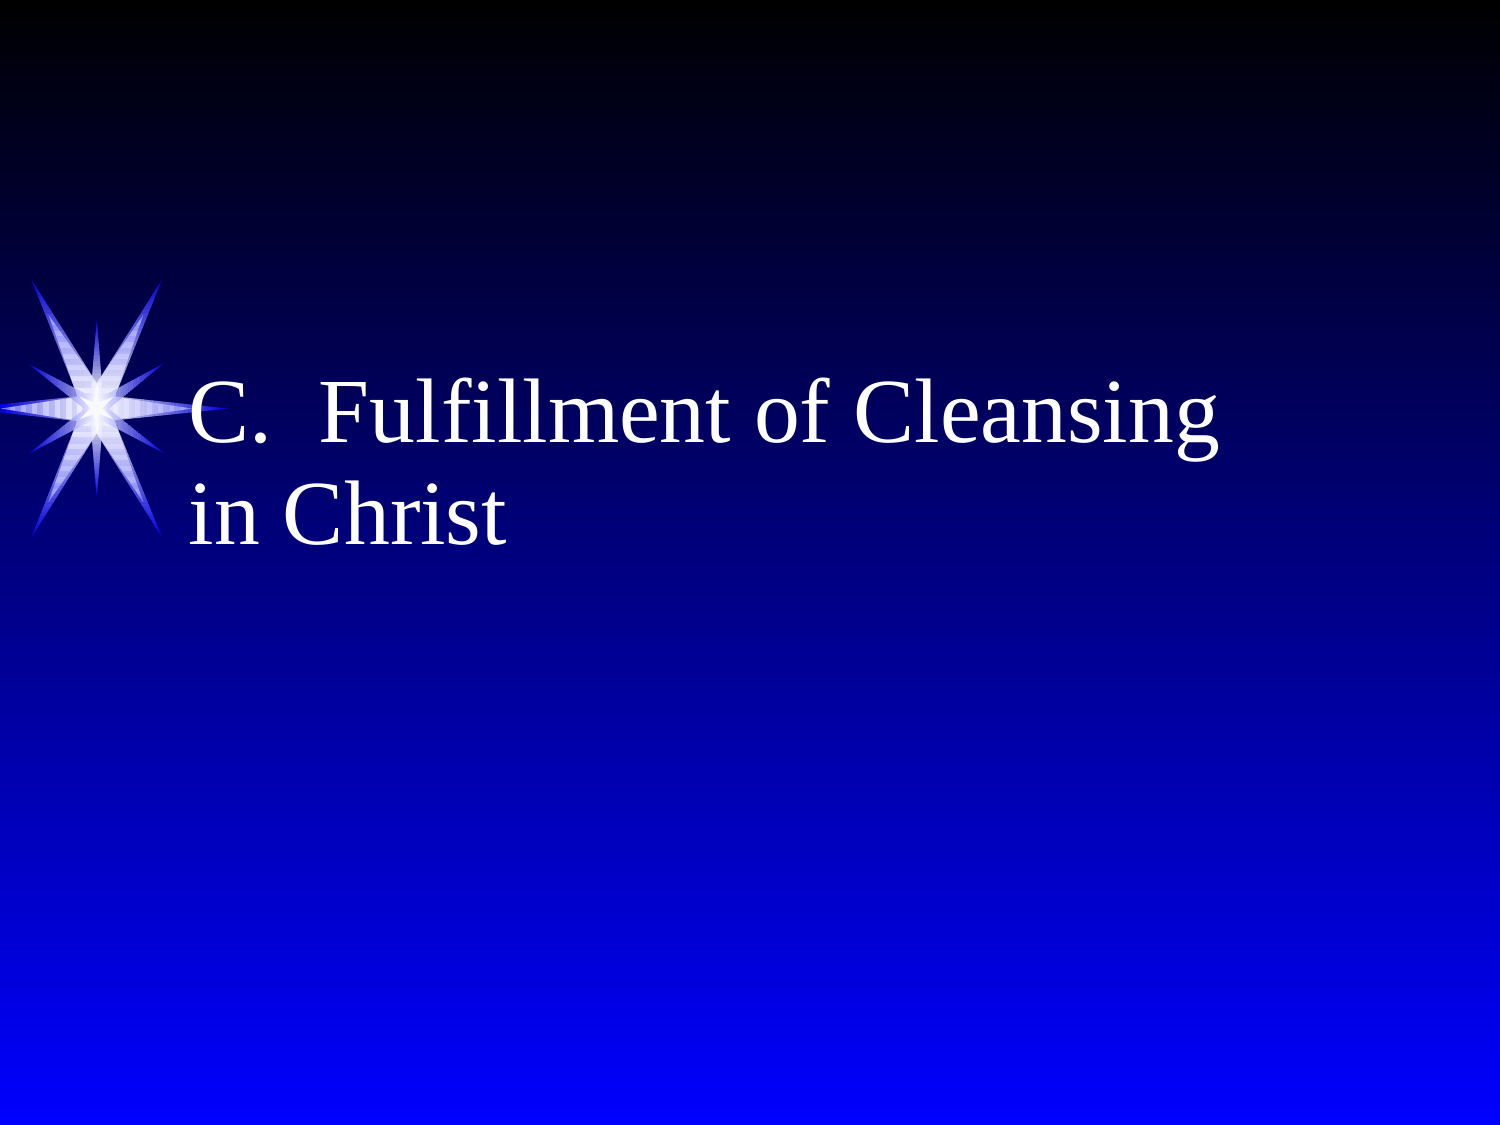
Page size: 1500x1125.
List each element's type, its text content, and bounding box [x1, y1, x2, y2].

title C. Fulfillment of Cleansing in Christ [173, 337, 1374, 588]
